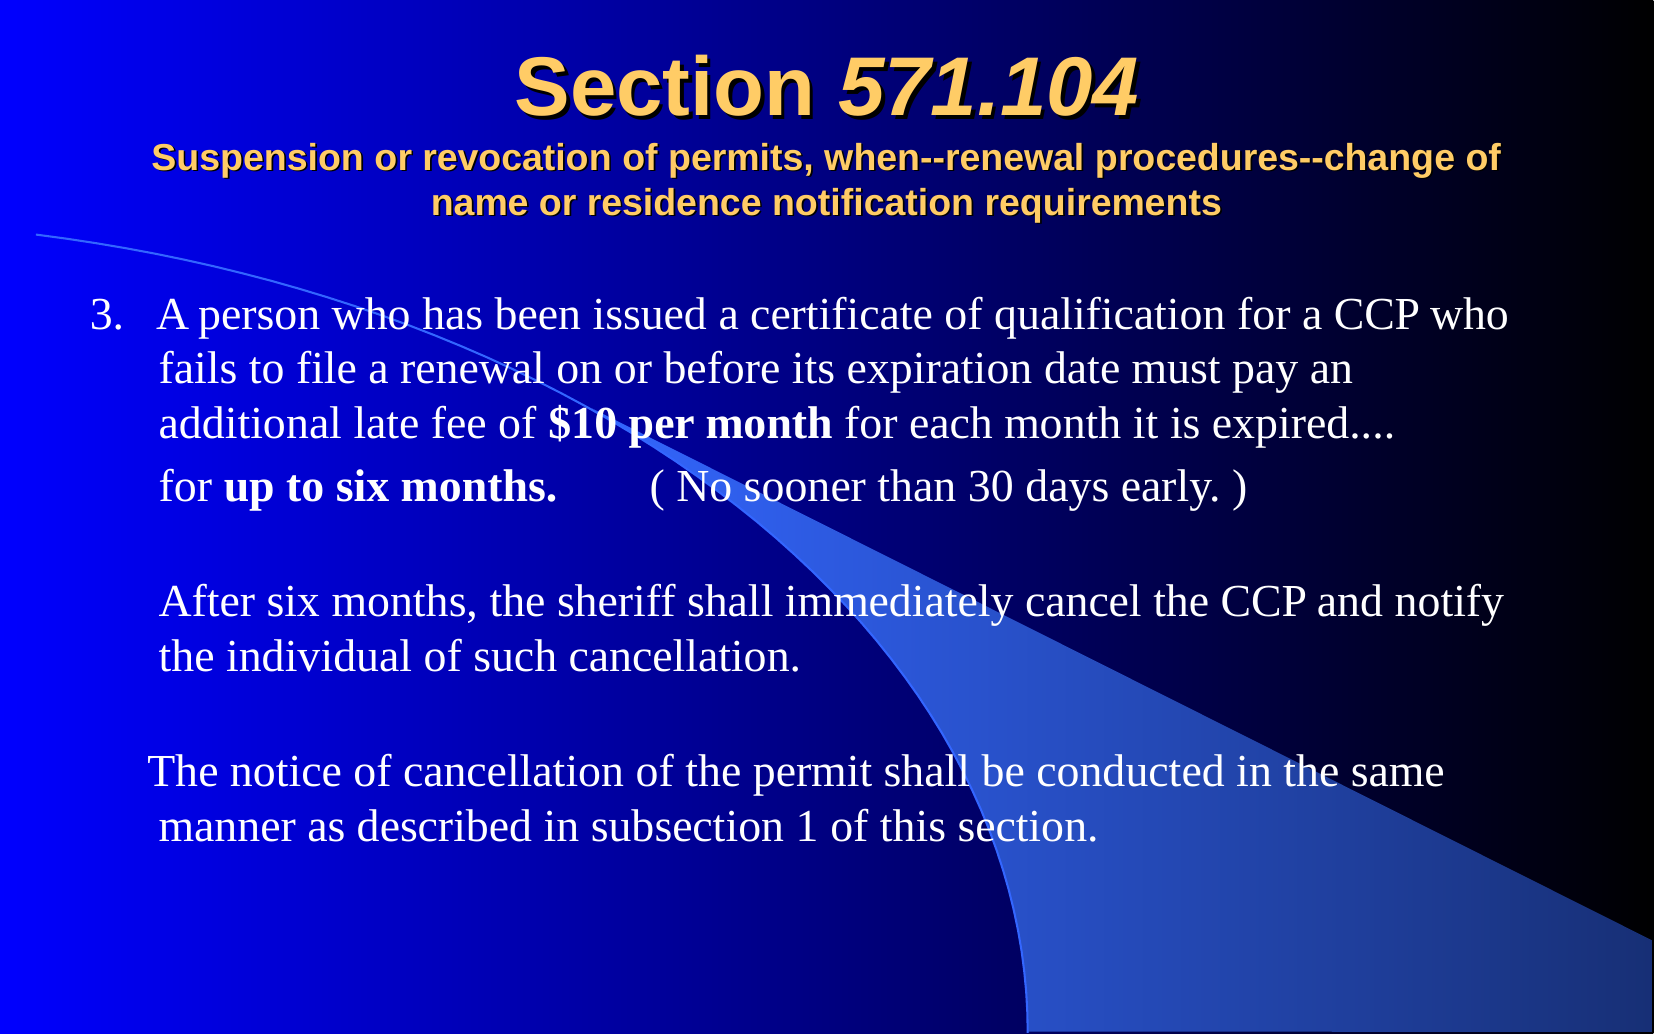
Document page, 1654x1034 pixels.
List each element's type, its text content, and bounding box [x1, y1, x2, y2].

list 3. A person who has been issued a certificate of qualification for a CCP who fails to file a renewal on or before its expiration date must pay an additional late fee of $10 per month for each month it is expired.... for up to six months. ( No sooner than 30 days early. ) After six months, the sheriff shall immediately cancel the CCP and notify the individual of such cancellation. The notice of cancellation of the permit shall be conducted in the same manner as described in subsection 1 of this section. [75, 230, 1564, 988]
title Section 571.104 Suspension or revocation of permits, when--renewal procedures--change of name or residence notification requirements [82, 24, 1571, 231]
